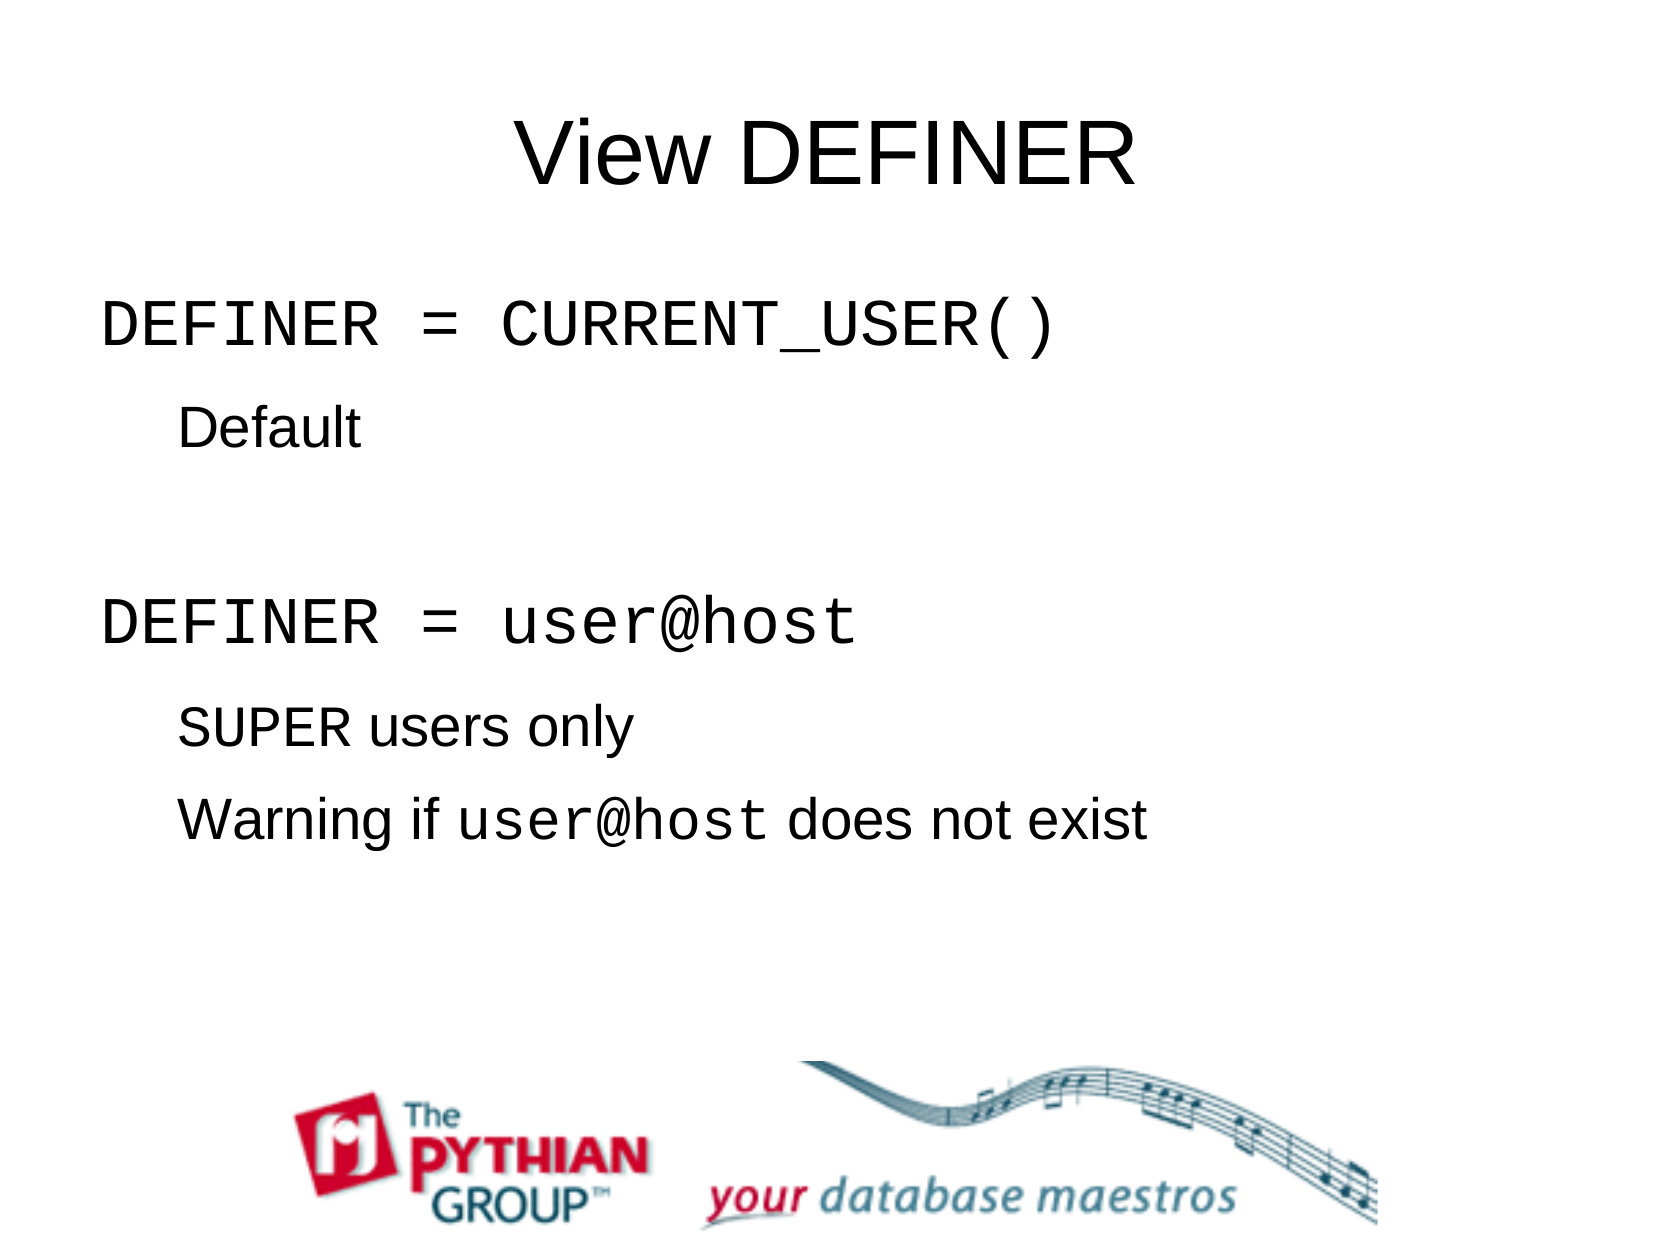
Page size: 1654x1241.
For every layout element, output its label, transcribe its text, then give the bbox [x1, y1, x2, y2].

picture [266, 1094, 1378, 1241]
title View DEFINER [82, 49, 1571, 257]
list DEFINER = CURRENT_USER() Default DEFINER = user@host SUPER users only Warning if user@host does not exist [82, 290, 1571, 1094]
